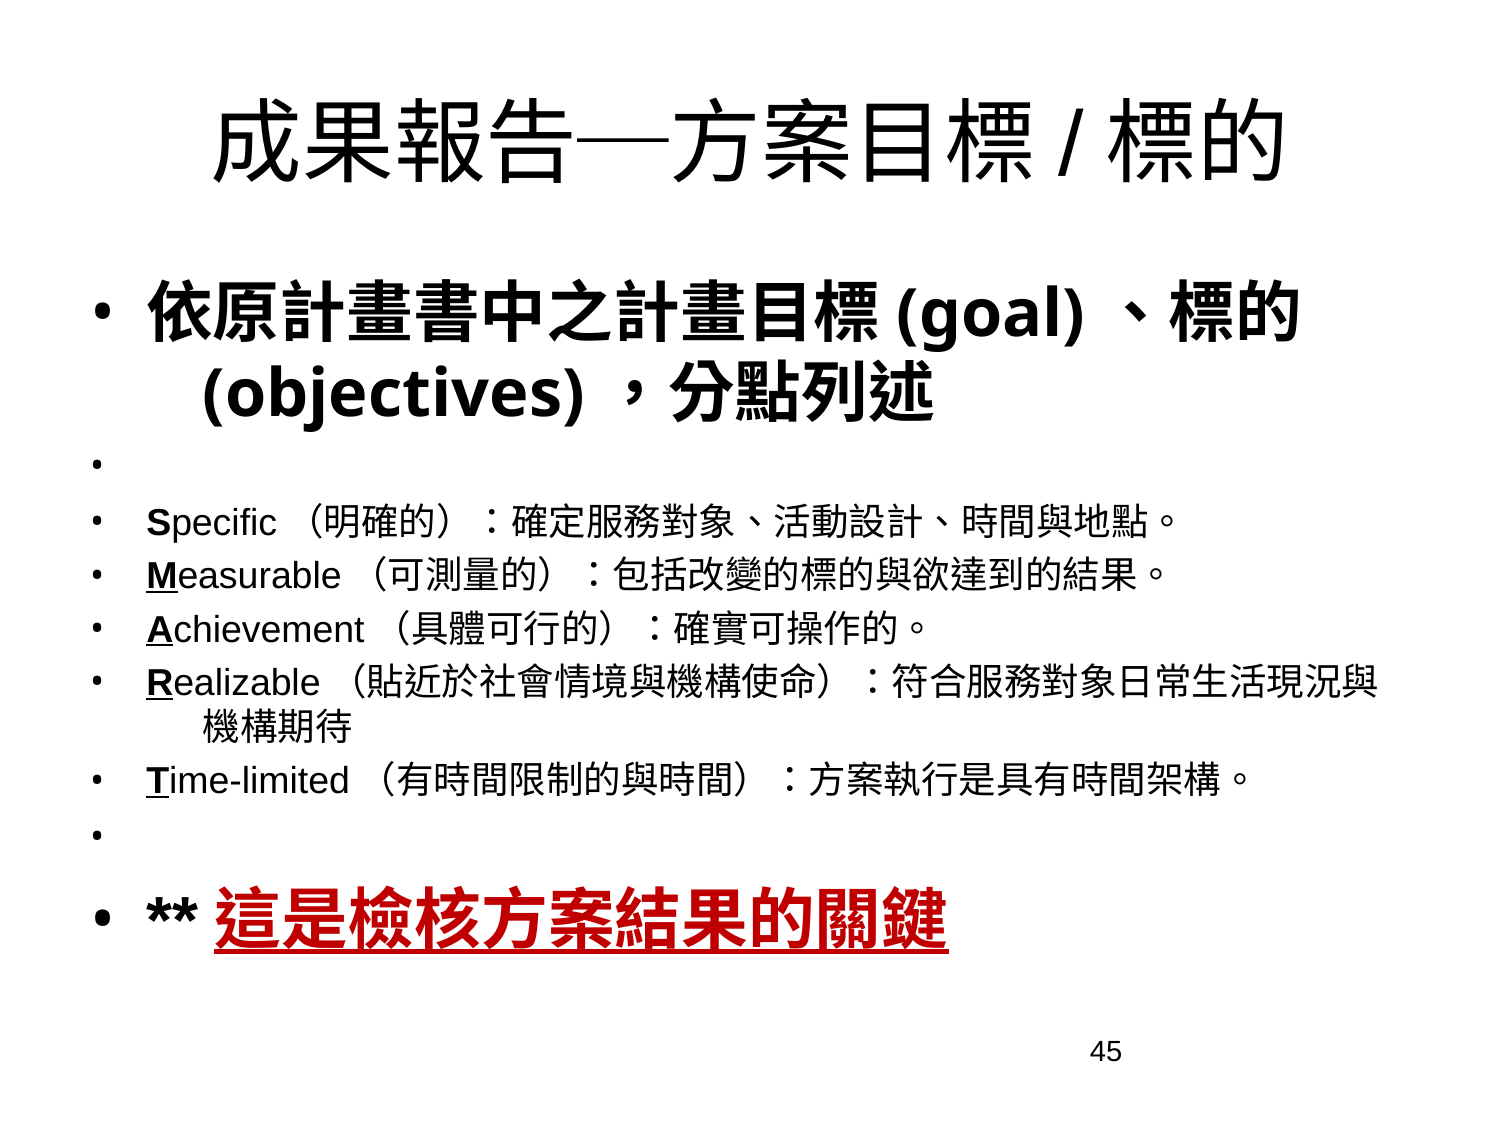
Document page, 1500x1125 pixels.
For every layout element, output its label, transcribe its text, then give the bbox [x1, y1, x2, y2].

list 依原計畫書中之計畫目標(goal)、標的(objectives)，分點列述 Specific（明確的）：確定服務對象、活動設計、時間與地點。 Measurable（可測量的）：包括改變的標的與欲達到的結果。 Achievement（具體可行的）：確實可操作的。 Realizable（貼近於社會情境與機構使命）：符合服務對象日常生活現況與機構期待 Time-limited（有時間限制的與時間）：方案執行是具有時間架構。 **這是檢核方案結果的關鍵 [75, 262, 1426, 1005]
text_box [1074, 1024, 1426, 1103]
title 成果報告─方案目標/標的 [75, 45, 1426, 233]
